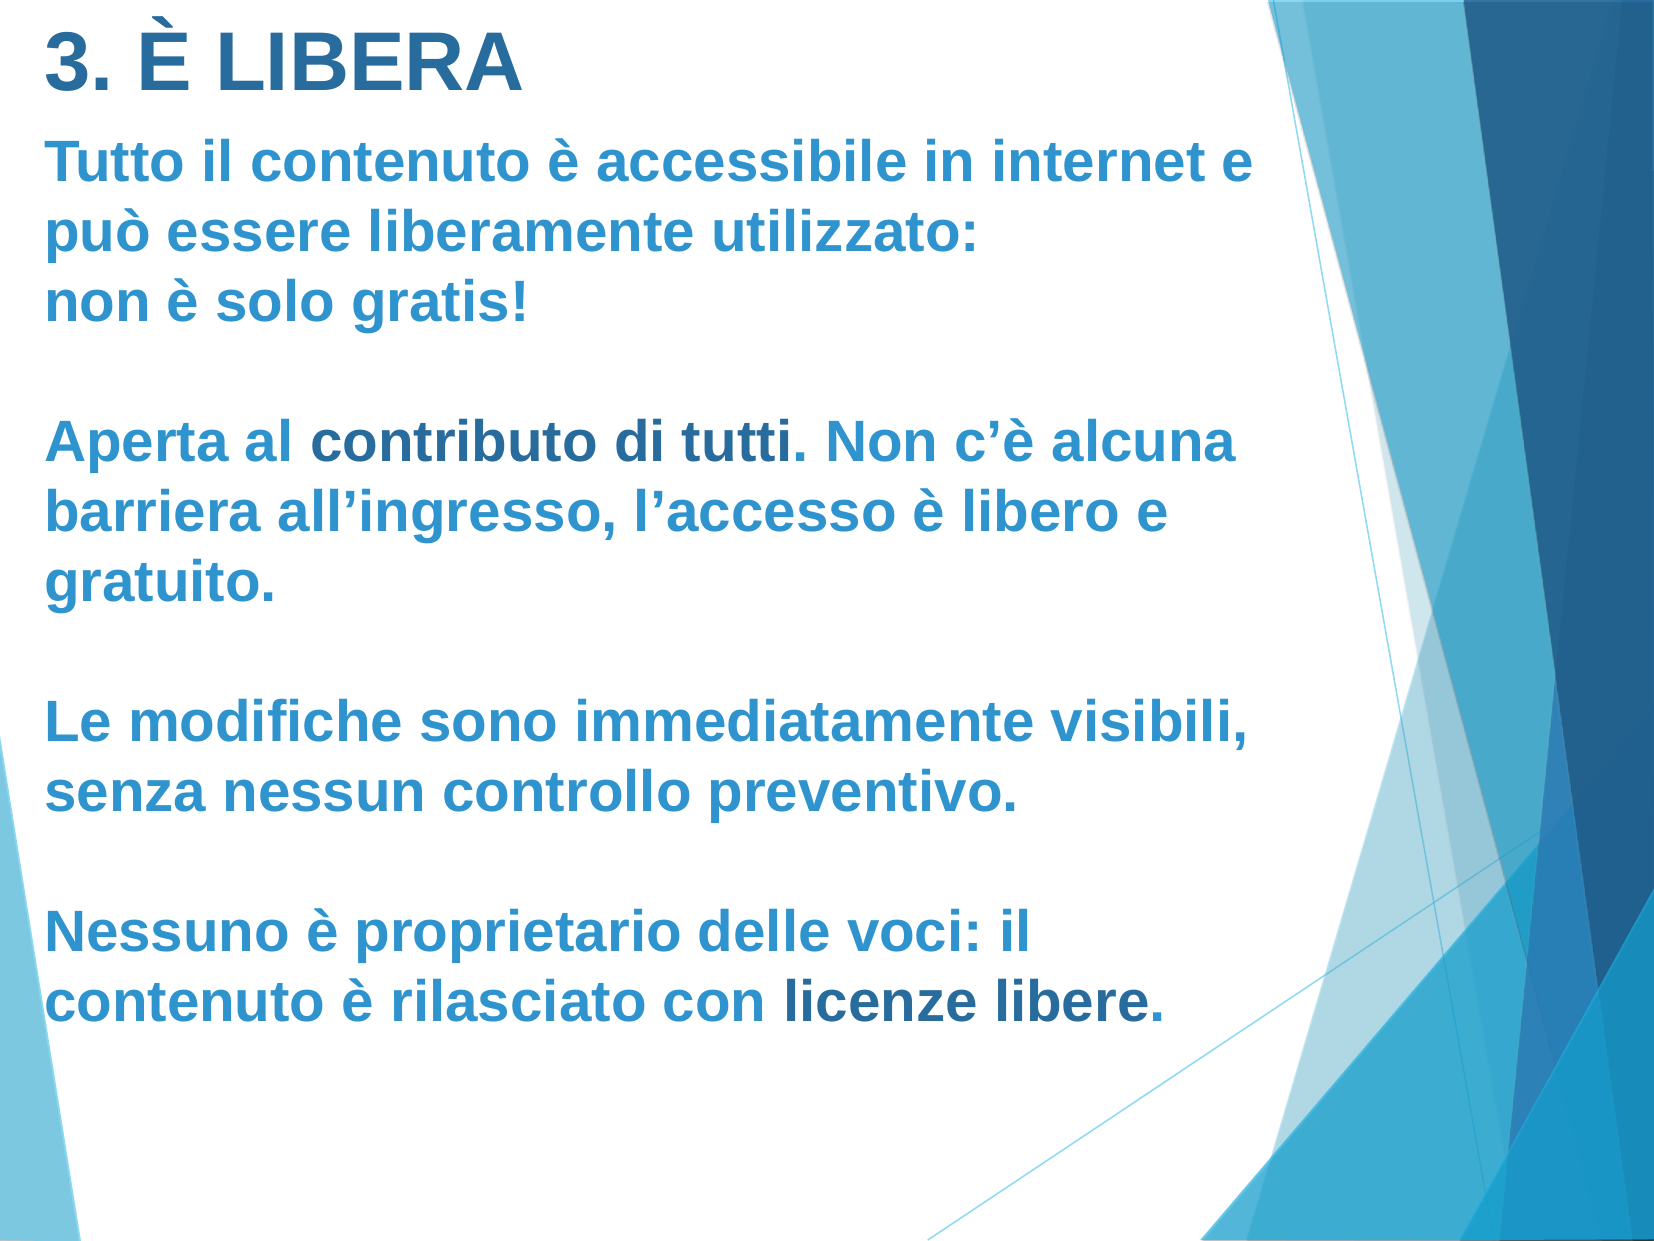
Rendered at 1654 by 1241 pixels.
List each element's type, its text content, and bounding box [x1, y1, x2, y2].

text_box Tutto il contenuto è accessibile in internet e può essere liberamente utilizzato: non è solo gratis! Aperta al contributo di tutti. Non c’è alcuna barriera all’ingresso, l’accesso è libero e gratuito. Le modifiche sono immediatamente visibili, senza nessun controllo preventivo. Nessuno è proprietario delle voci: il contenuto è rilasciato con licenze libere. [29, 116, 1309, 1041]
text_box 3. È LIBERA [29, 0, 1309, 115]
